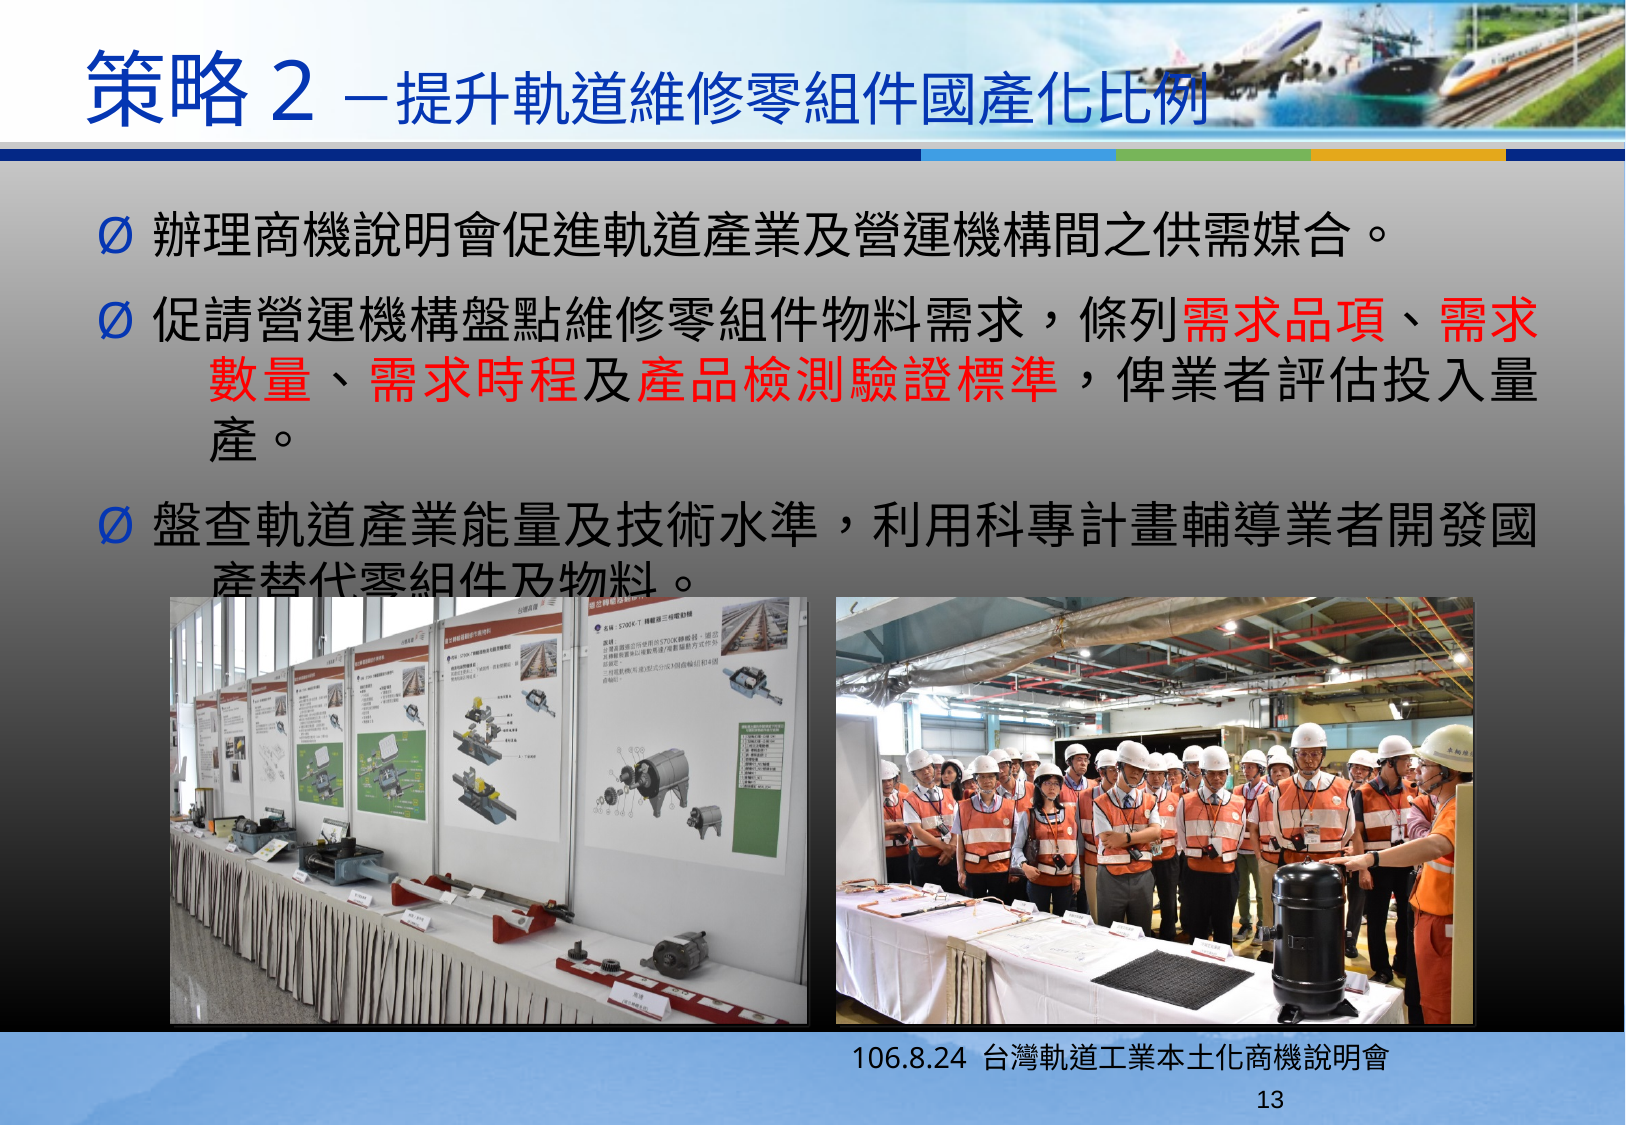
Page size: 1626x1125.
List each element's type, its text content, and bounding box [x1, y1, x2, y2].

title 策略2－提升軌道維修零組件國產化比例 [68, 19, 1593, 155]
list 辦理商機說明會促進軌道產業及營運機構間之供需媒合。 促請營運機構盤點維修零組件物料需求，條列需求品項、需求數量、需求時程及產品檢測驗證標準，俾業者評估投入量產。 盤查軌道產業能量及技術水準，利用科專計畫輔導業者開發國產替代零組件及物料。 [81, 196, 1555, 1059]
text_box 13 [1241, 1071, 1621, 1125]
picture [170, 597, 807, 1024]
picture [836, 597, 1473, 1024]
text_box 106.8.24 台灣軌道工業本土化商機說明會 [836, 1032, 1472, 1082]
